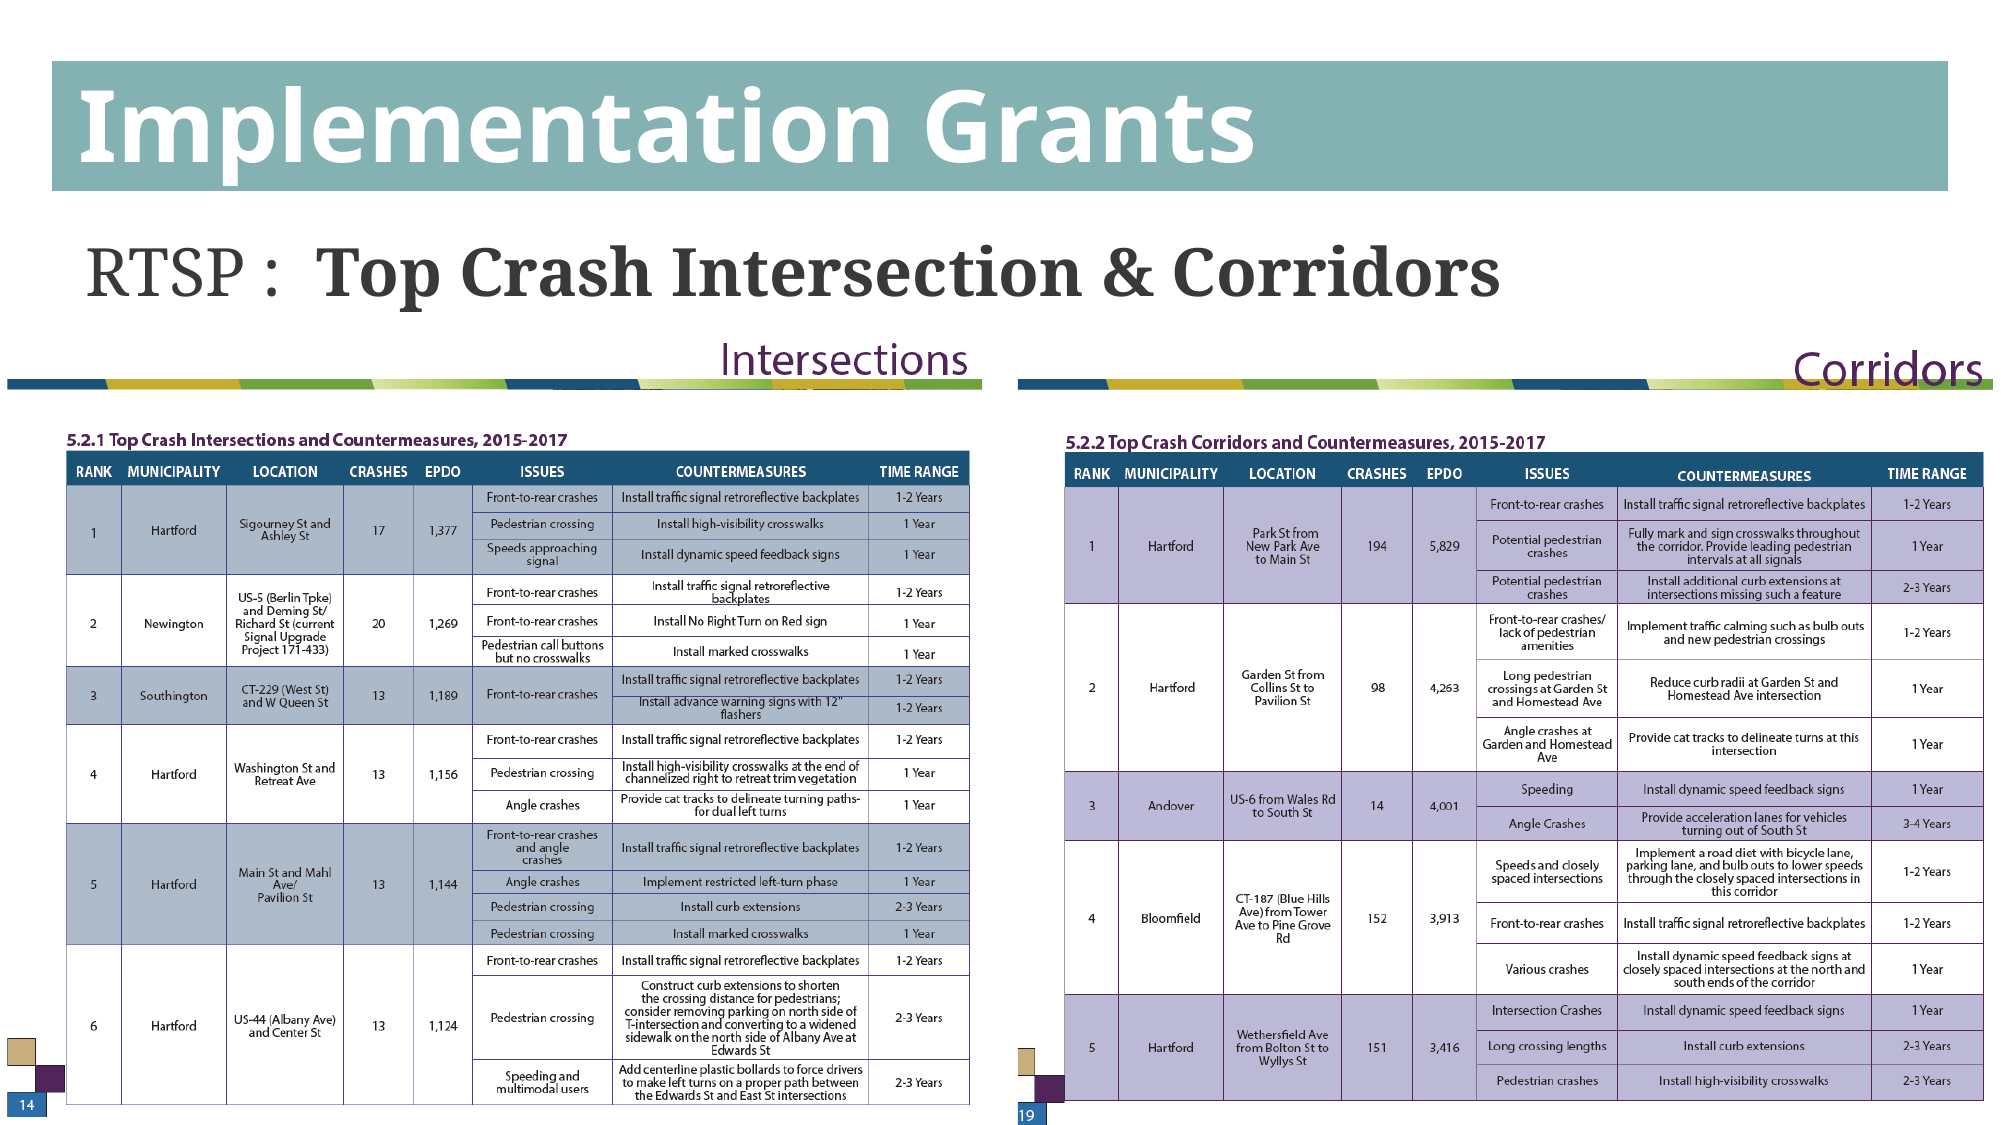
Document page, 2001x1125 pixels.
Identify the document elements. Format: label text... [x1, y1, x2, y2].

text_box RTSP : Top Crash Intersection & Corridors [70, 222, 1717, 400]
text_box [52, 61, 63, 191]
picture [7, 330, 983, 1117]
picture [1017, 330, 1993, 1125]
text_box [1717, 61, 1948, 191]
text_box Implementation Grants [63, 54, 1717, 191]
